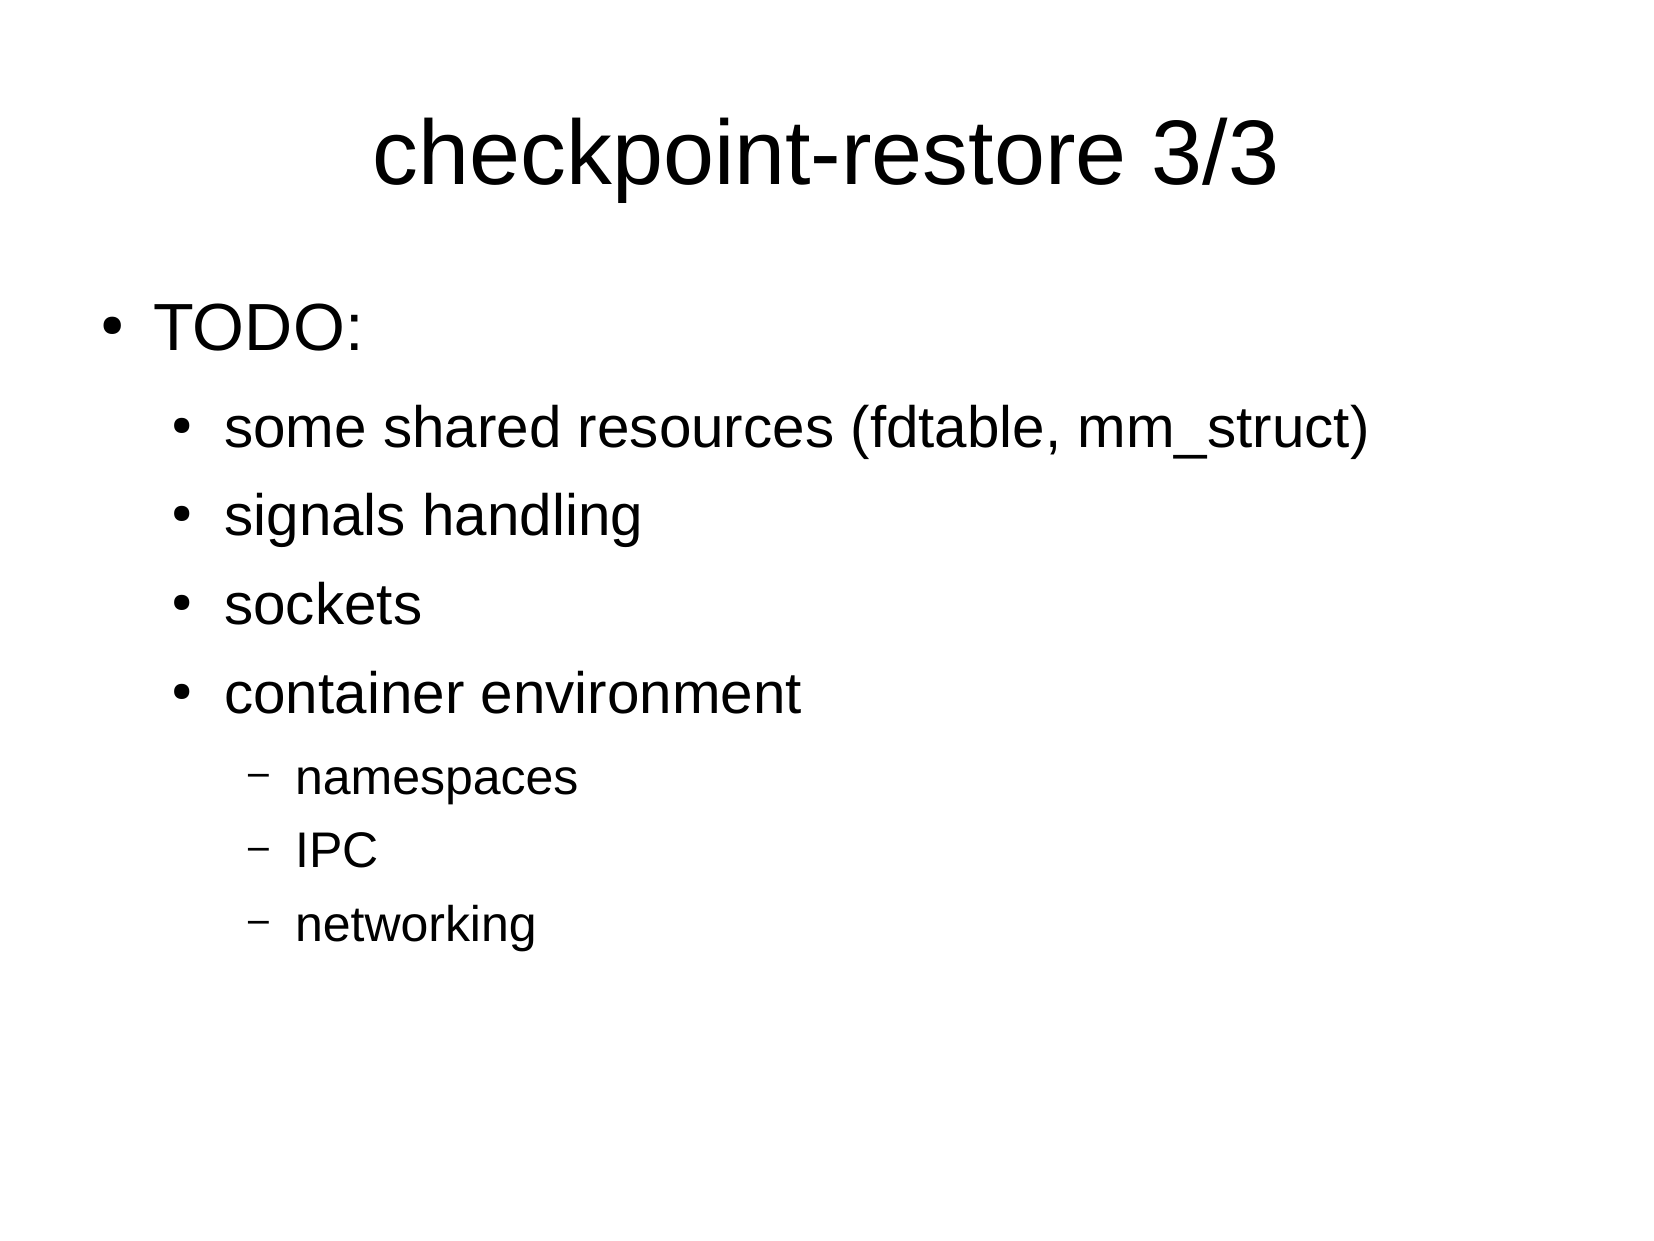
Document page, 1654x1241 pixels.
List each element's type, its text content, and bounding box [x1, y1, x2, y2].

list TODO: some shared resources (fdtable, mm_struct) signals handling sockets container environment namespaces IPC networking [82, 290, 1571, 1109]
title checkpoint-restore 3/3 [82, 49, 1571, 257]
